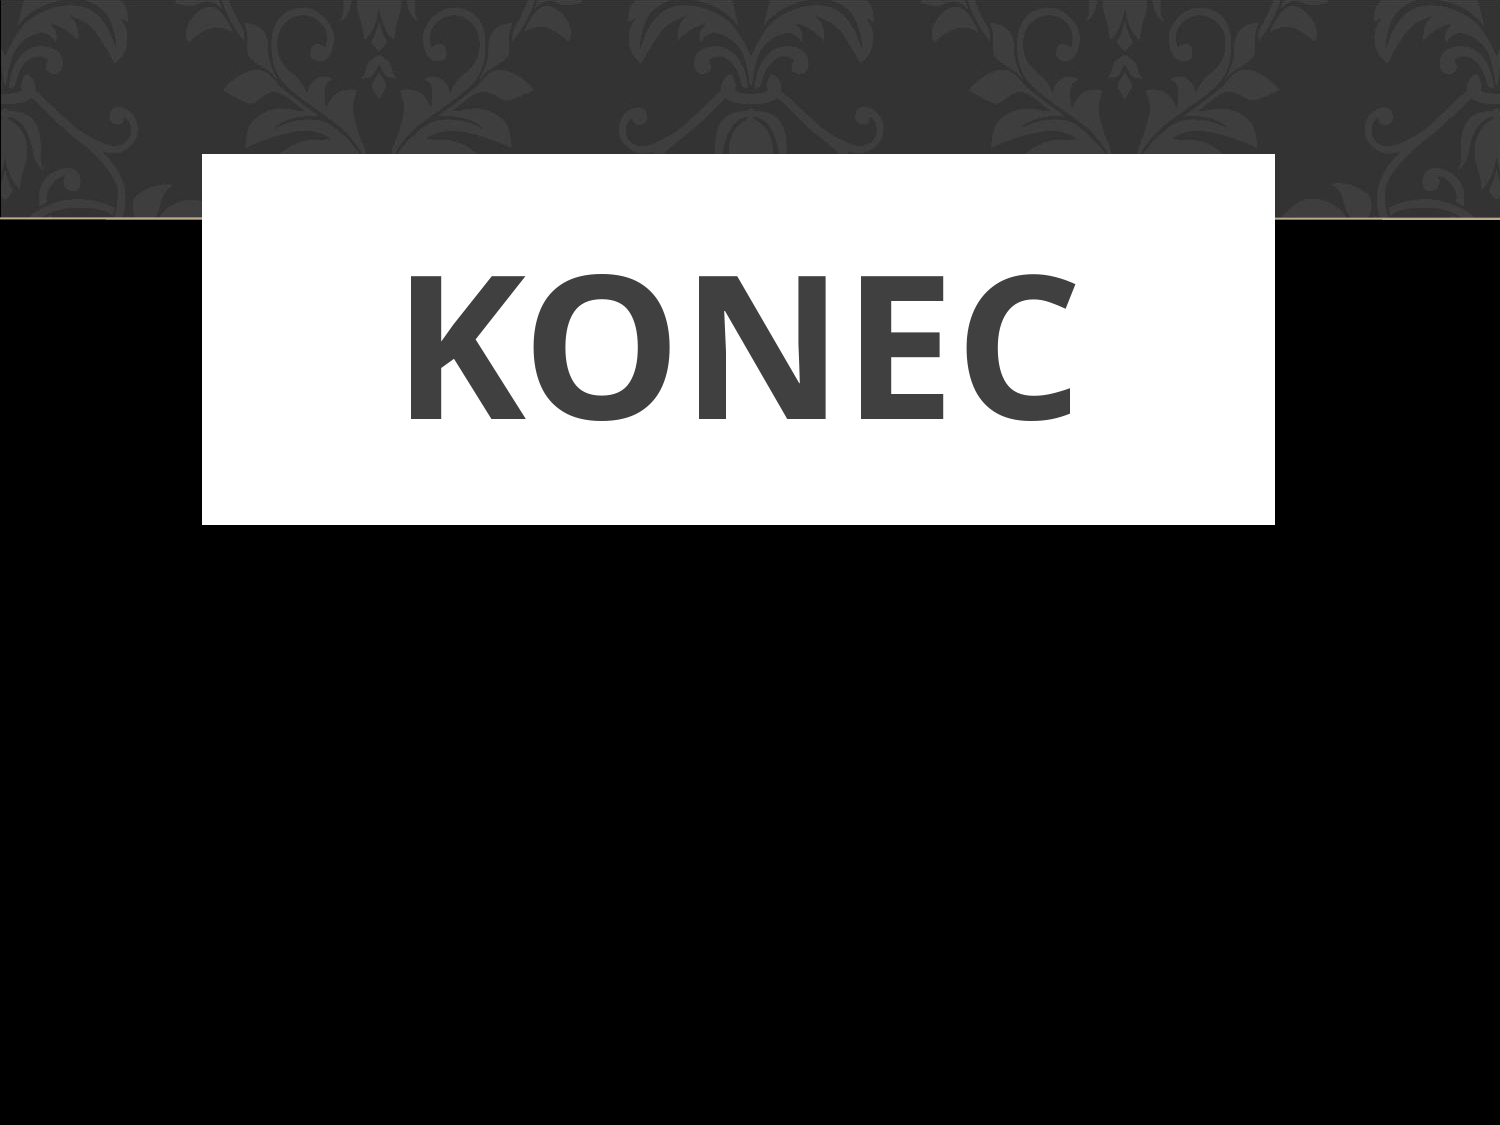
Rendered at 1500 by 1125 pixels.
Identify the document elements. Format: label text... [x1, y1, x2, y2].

title KONEC [207, 159, 1269, 519]
picture [0, 0, 1500, 217]
